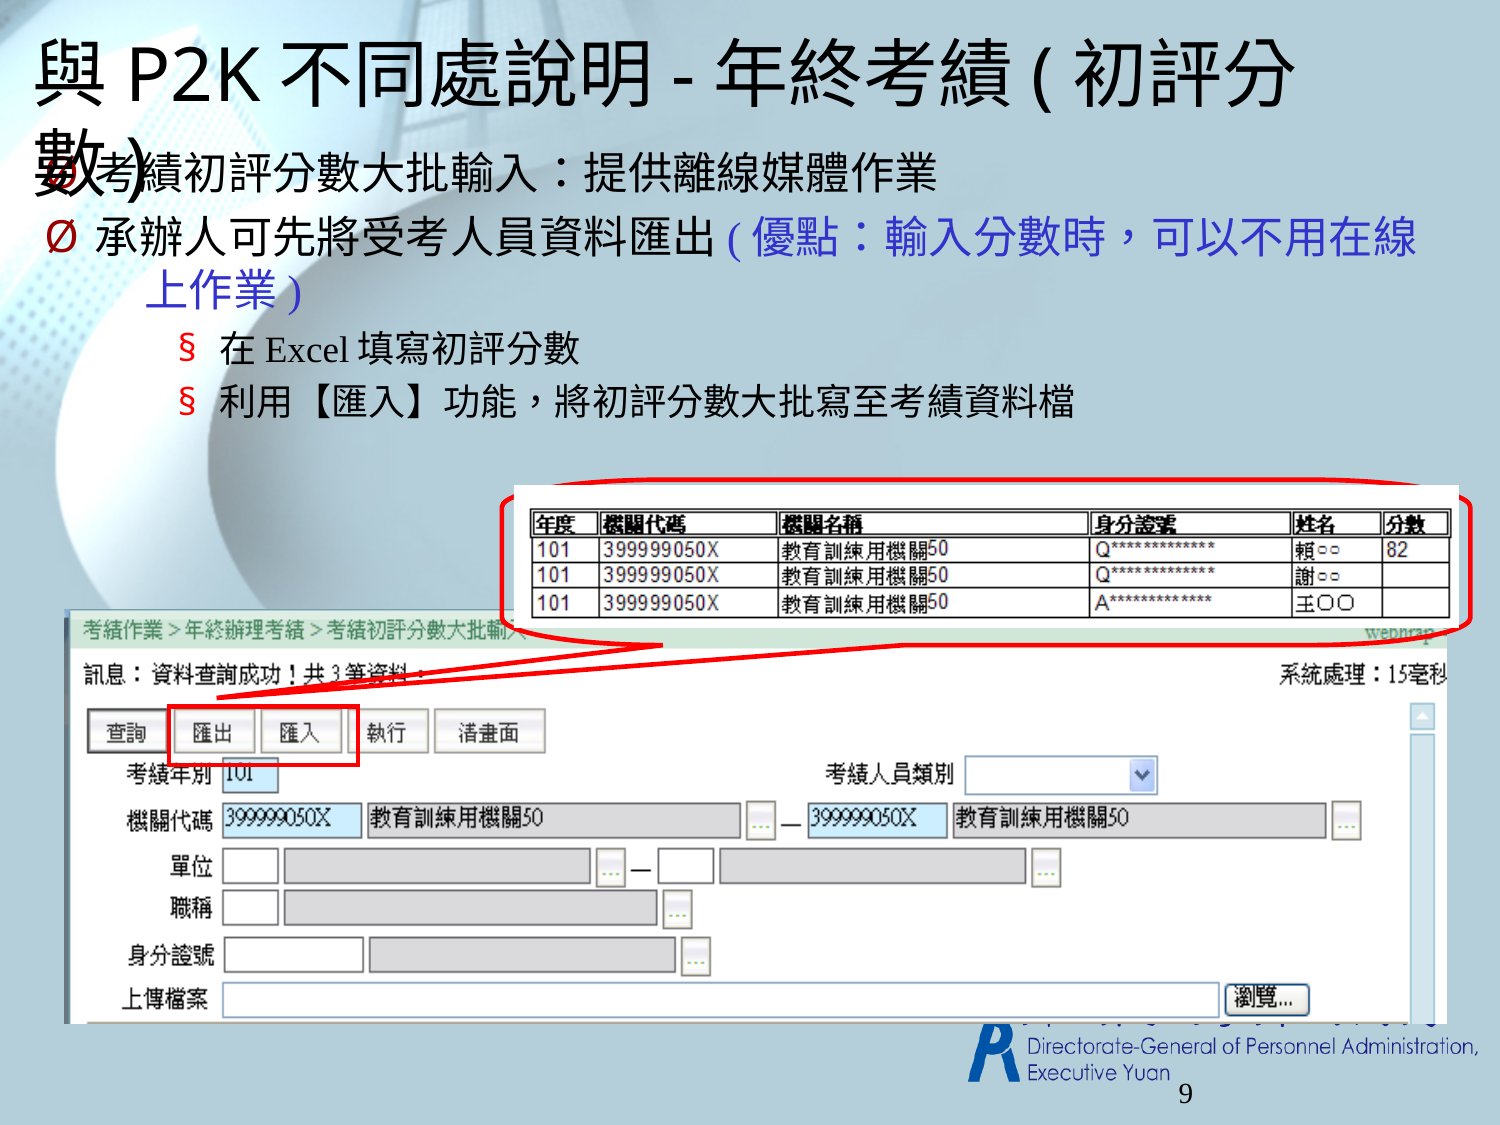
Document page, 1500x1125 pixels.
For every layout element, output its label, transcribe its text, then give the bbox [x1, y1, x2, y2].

picture [372, 485, 1459, 683]
text_box [1163, 1066, 1477, 1125]
picture [64, 609, 1447, 1024]
list 考績初評分數大批輸入：提供離線媒體作業 承辦人可先將受考人員資料匯出(優點：輸入分數時，可以不用在線上作業) 在Excel填寫初評分數 利用【匯入】功能，將初評分數大批寫至考績資料檔 [29, 137, 1442, 433]
title 與P2K不同處說明-年終考績(初評分數) [17, 19, 1367, 161]
